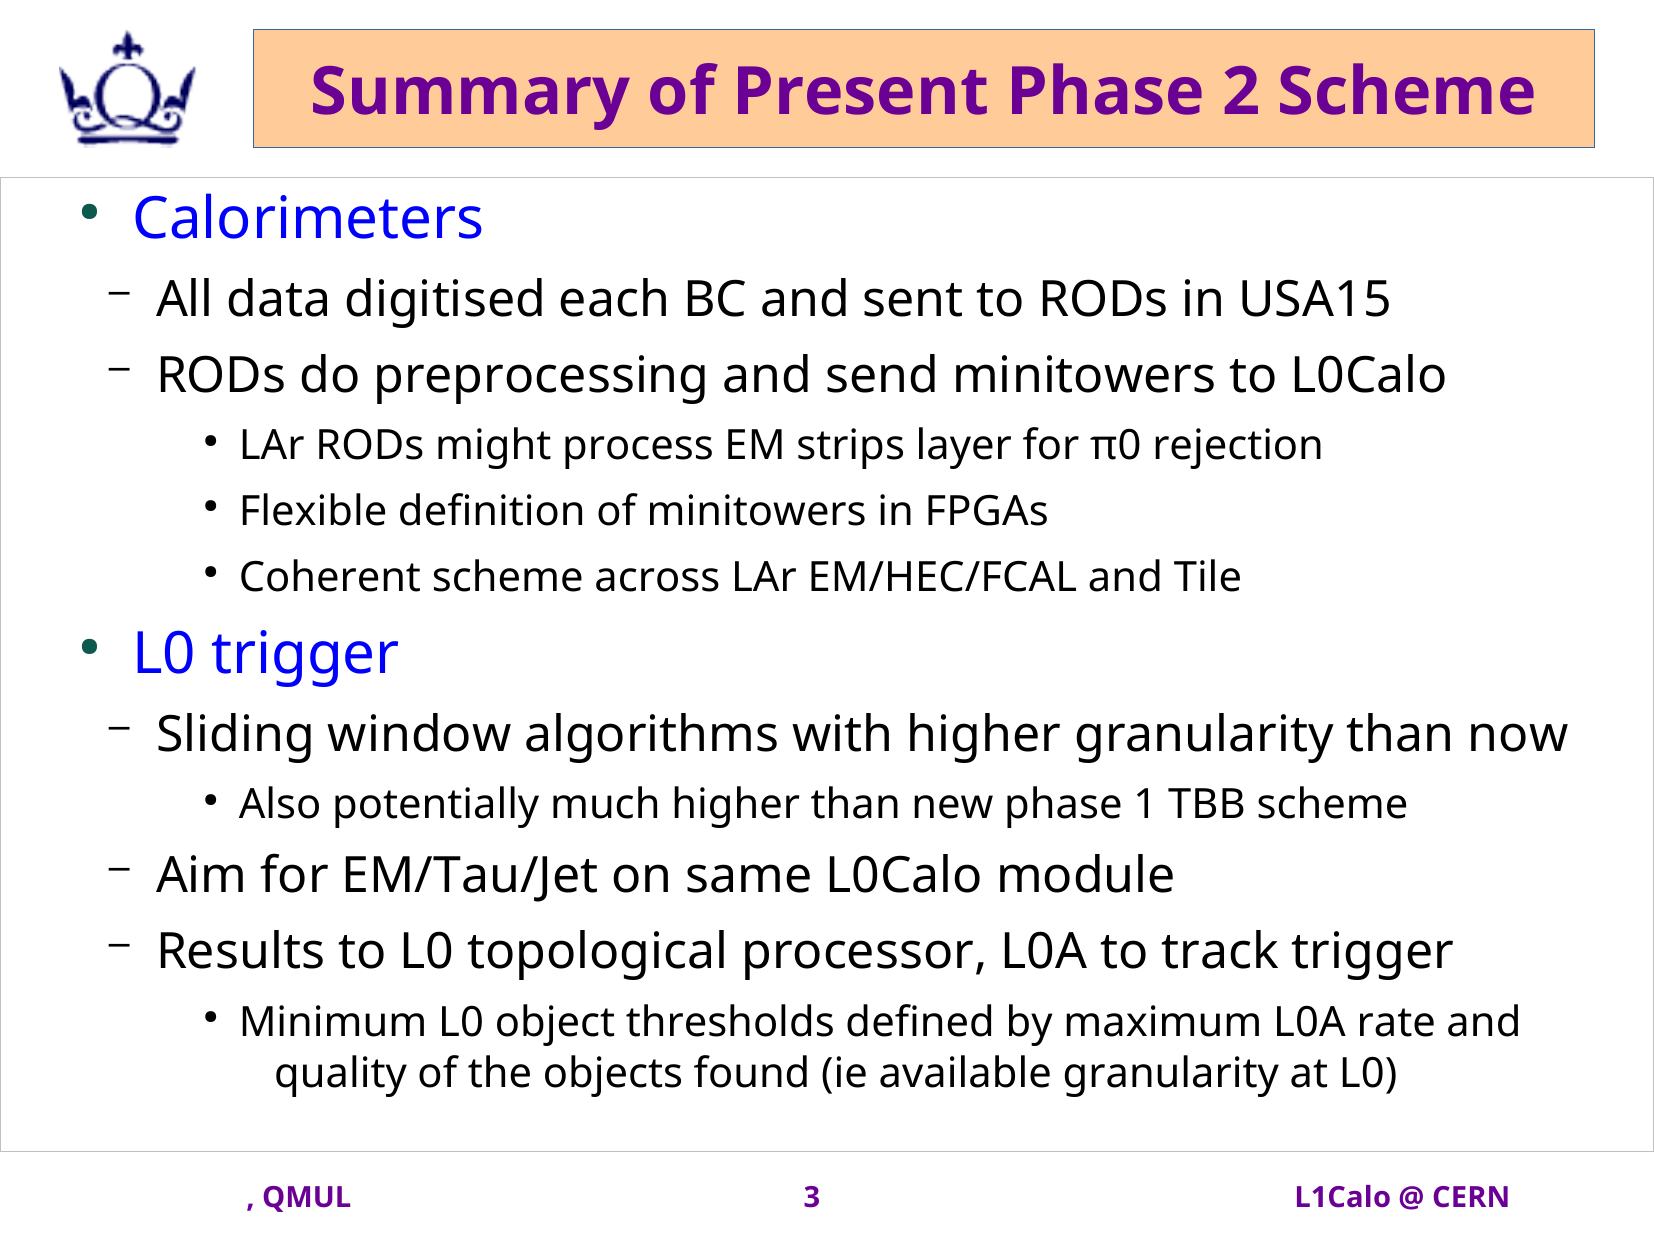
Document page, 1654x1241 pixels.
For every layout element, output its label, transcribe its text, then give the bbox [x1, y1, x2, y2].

title Summary of Present Phase 2 Scheme [253, 29, 1595, 148]
picture [59, 29, 200, 148]
list Calorimeters All data digitised each BC and sent to RODs in USA15 RODs do preprocessing and send minitowers to L0Calo LAr RODs might process EM strips layer for π0 rejection Flexible definition of minitowers in FPGAs Coherent scheme across LAr EM/HEC/FCAL and Tile L0 trigger Sliding window algorithms with higher granularity than now Also potentially much higher than new phase 1 TBB scheme Aim for EM/Tau/Jet on same L0Calo module Results to L0 topological processor, L0A to track trigger Minimum L0 object thresholds defined by maximum L0A rate and quality of the objects found (ie available granularity at L0) [61, 181, 1605, 1149]
